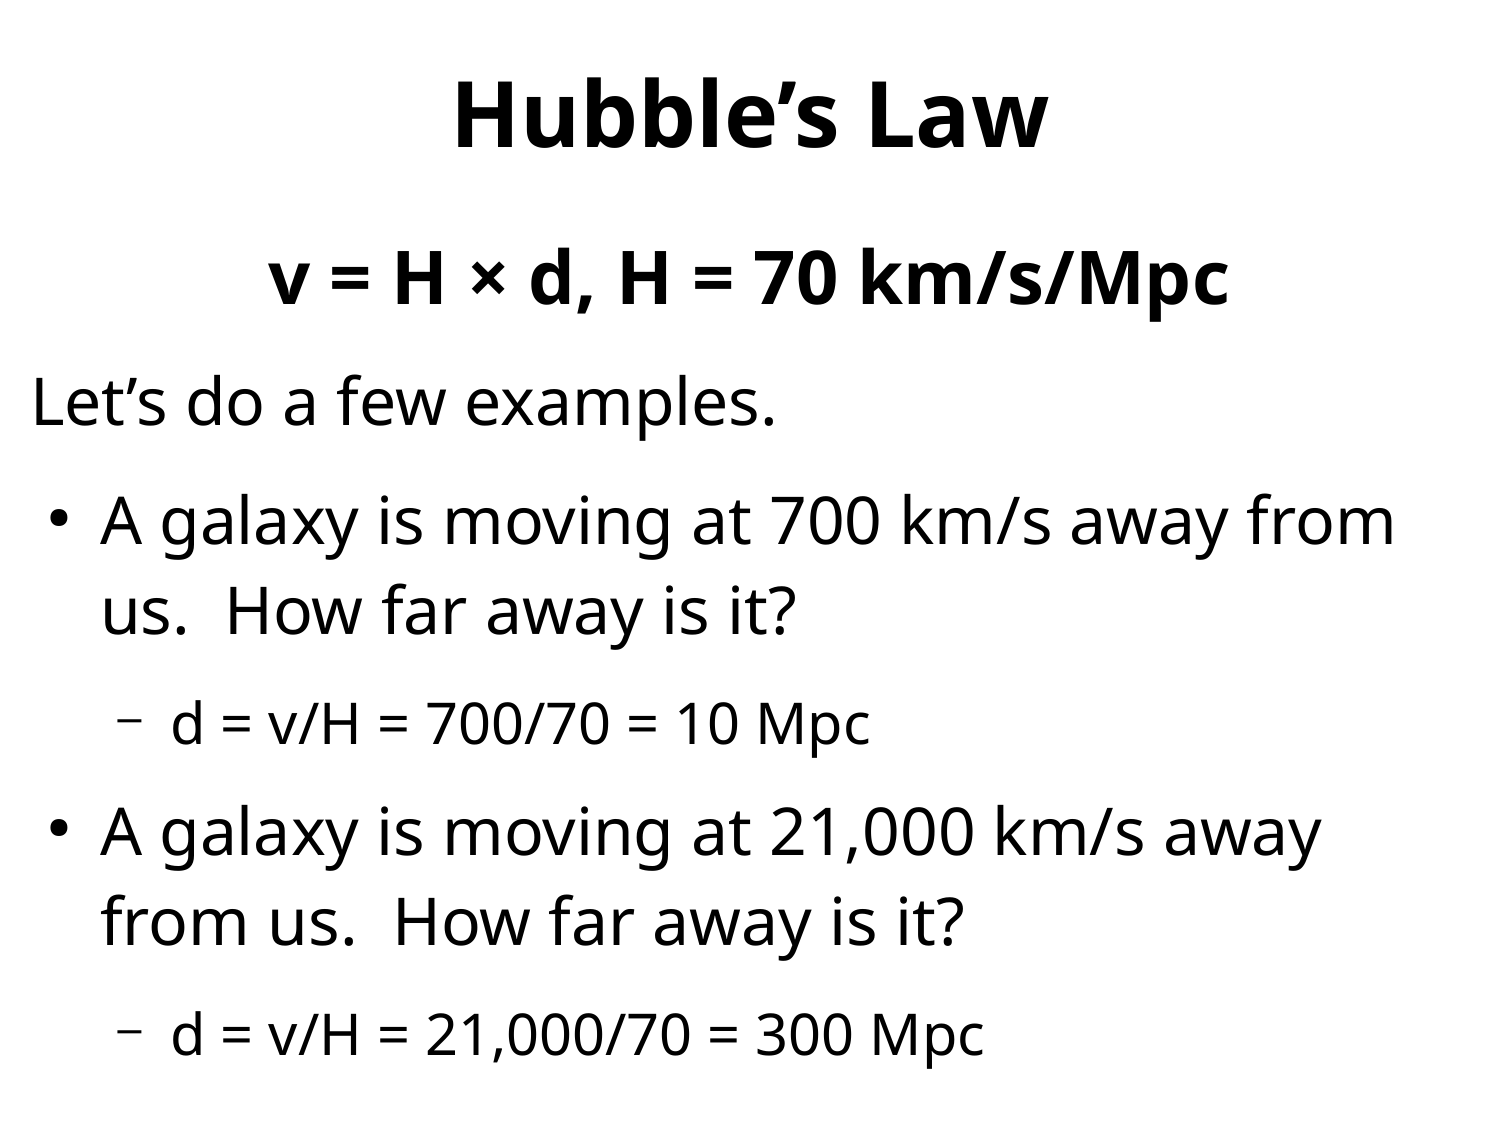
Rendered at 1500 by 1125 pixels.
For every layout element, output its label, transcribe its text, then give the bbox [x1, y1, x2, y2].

list v = H × d, H = 70 km/s/Mpc Let’s do a few examples. A galaxy is moving at 700 km/s away from us. How far away is it? d = v/H = 700/70 = 10 Mpc A galaxy is moving at 21,000 km/s away from us. How far away is it? d = v/H = 21,000/70 = 300 Mpc [30, 224, 1471, 1081]
title Hubble’s Law [30, 58, 1471, 167]
